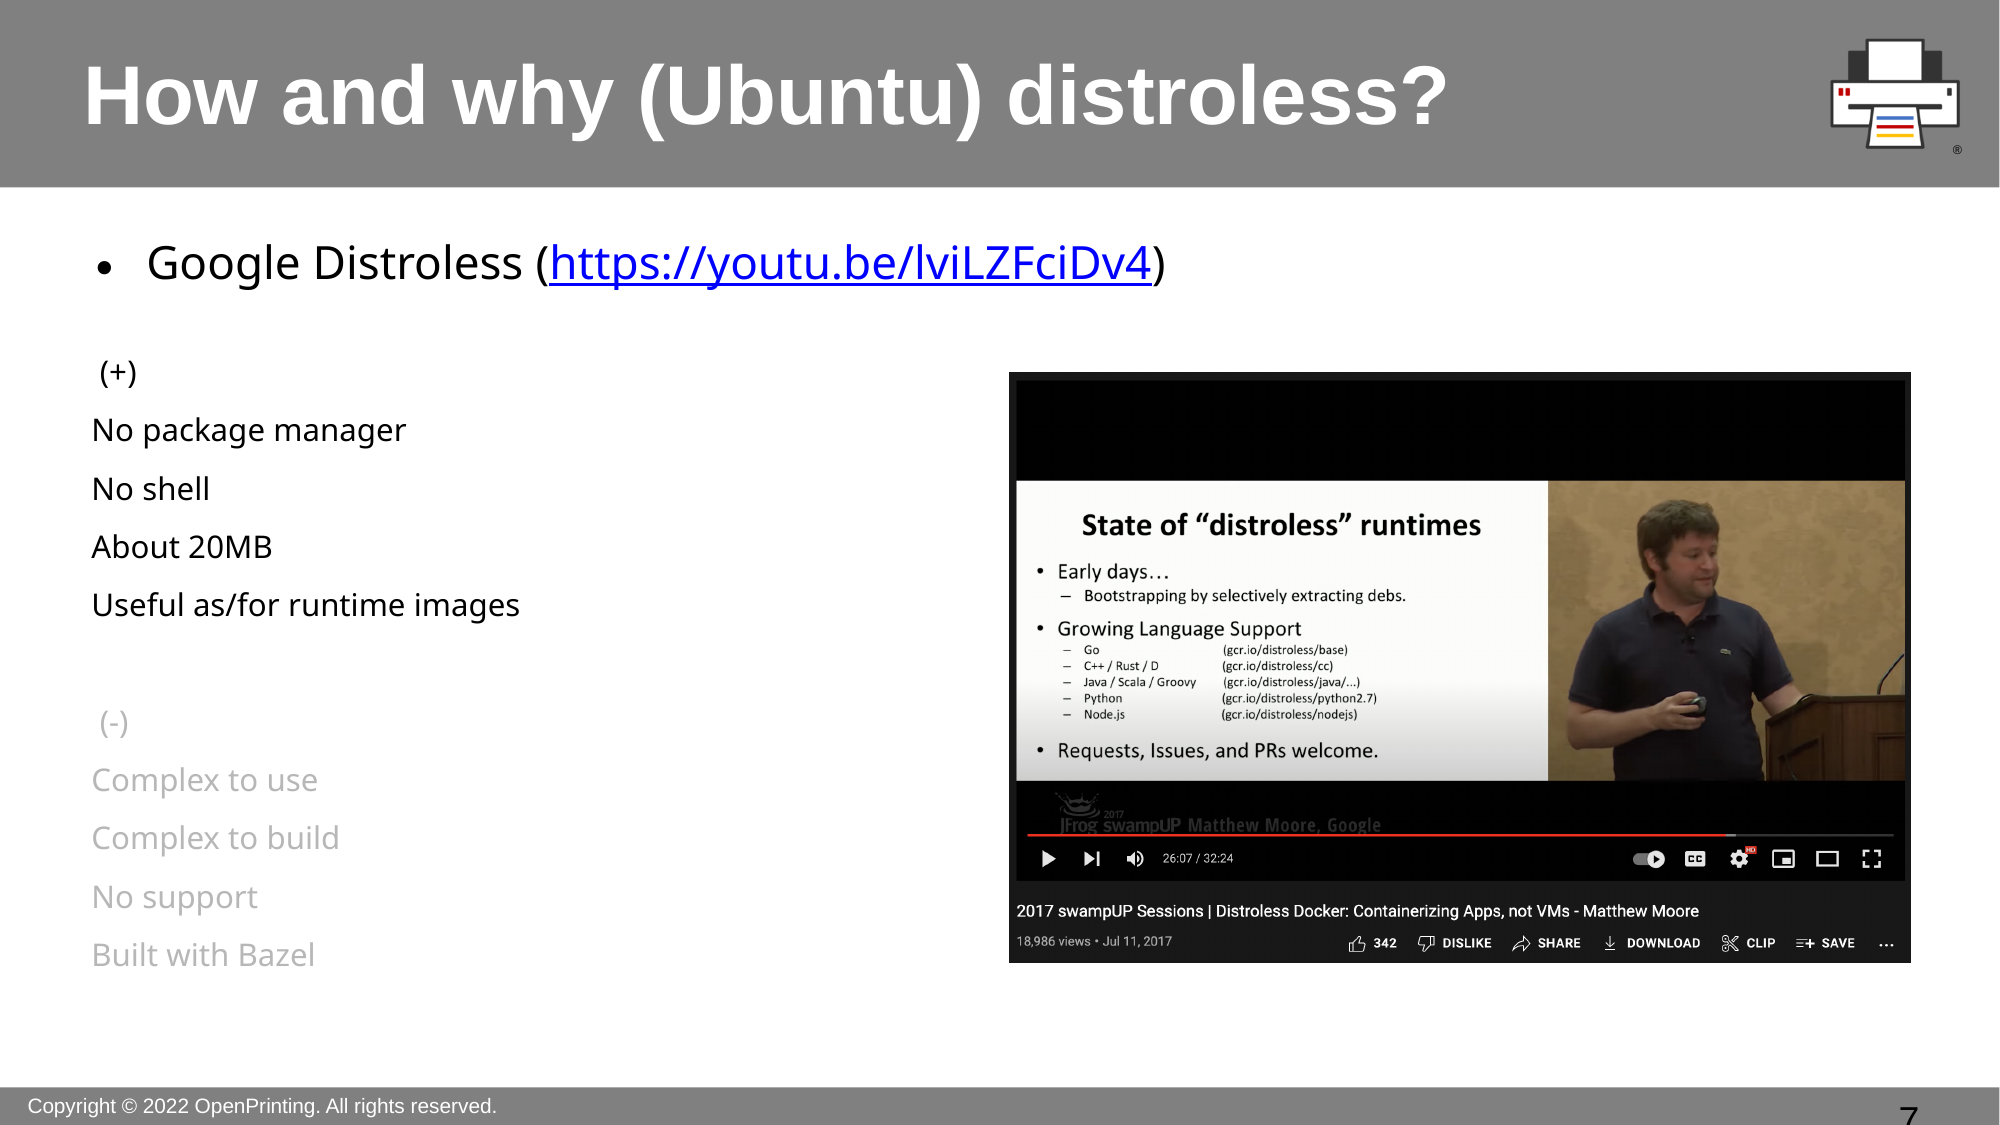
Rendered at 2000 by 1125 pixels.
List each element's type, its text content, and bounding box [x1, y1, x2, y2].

text_box How and why (Ubuntu) distroless? [74, 7, 1785, 174]
picture [1009, 372, 1911, 963]
text_box Google Distroless (https://youtu.be/lviLZFciDv4) (+) No package manager No shell About 20MB Useful as/for runtime images (-) Complex to use Complex to build No support Built with Bazel [74, 224, 1935, 1067]
picture [1825, 33, 1965, 154]
